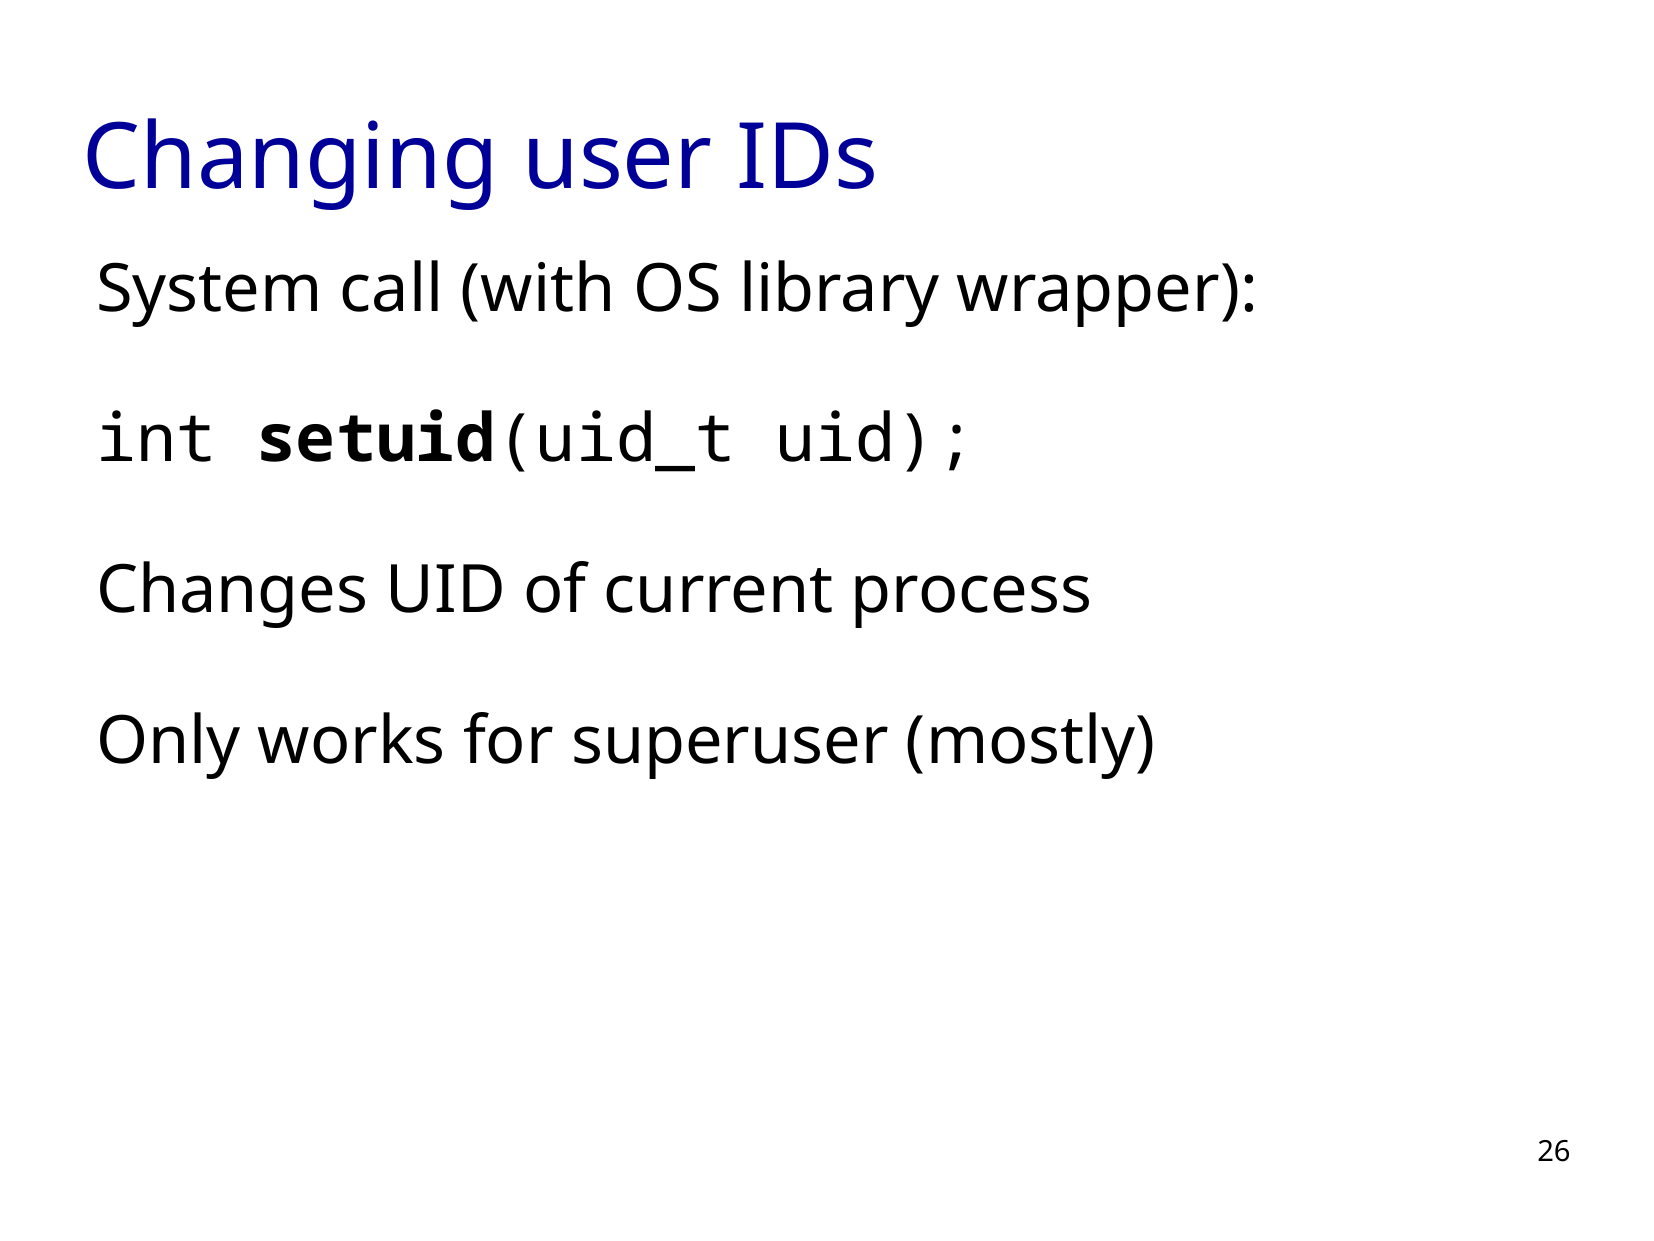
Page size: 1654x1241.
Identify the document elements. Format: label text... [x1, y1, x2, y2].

list System call (with OS library wrapper): int setuid(uid_t uid); Changes UID of current process Only works for superuser (mostly) [60, 240, 1571, 1096]
title Changing user IDs [82, 49, 1571, 240]
